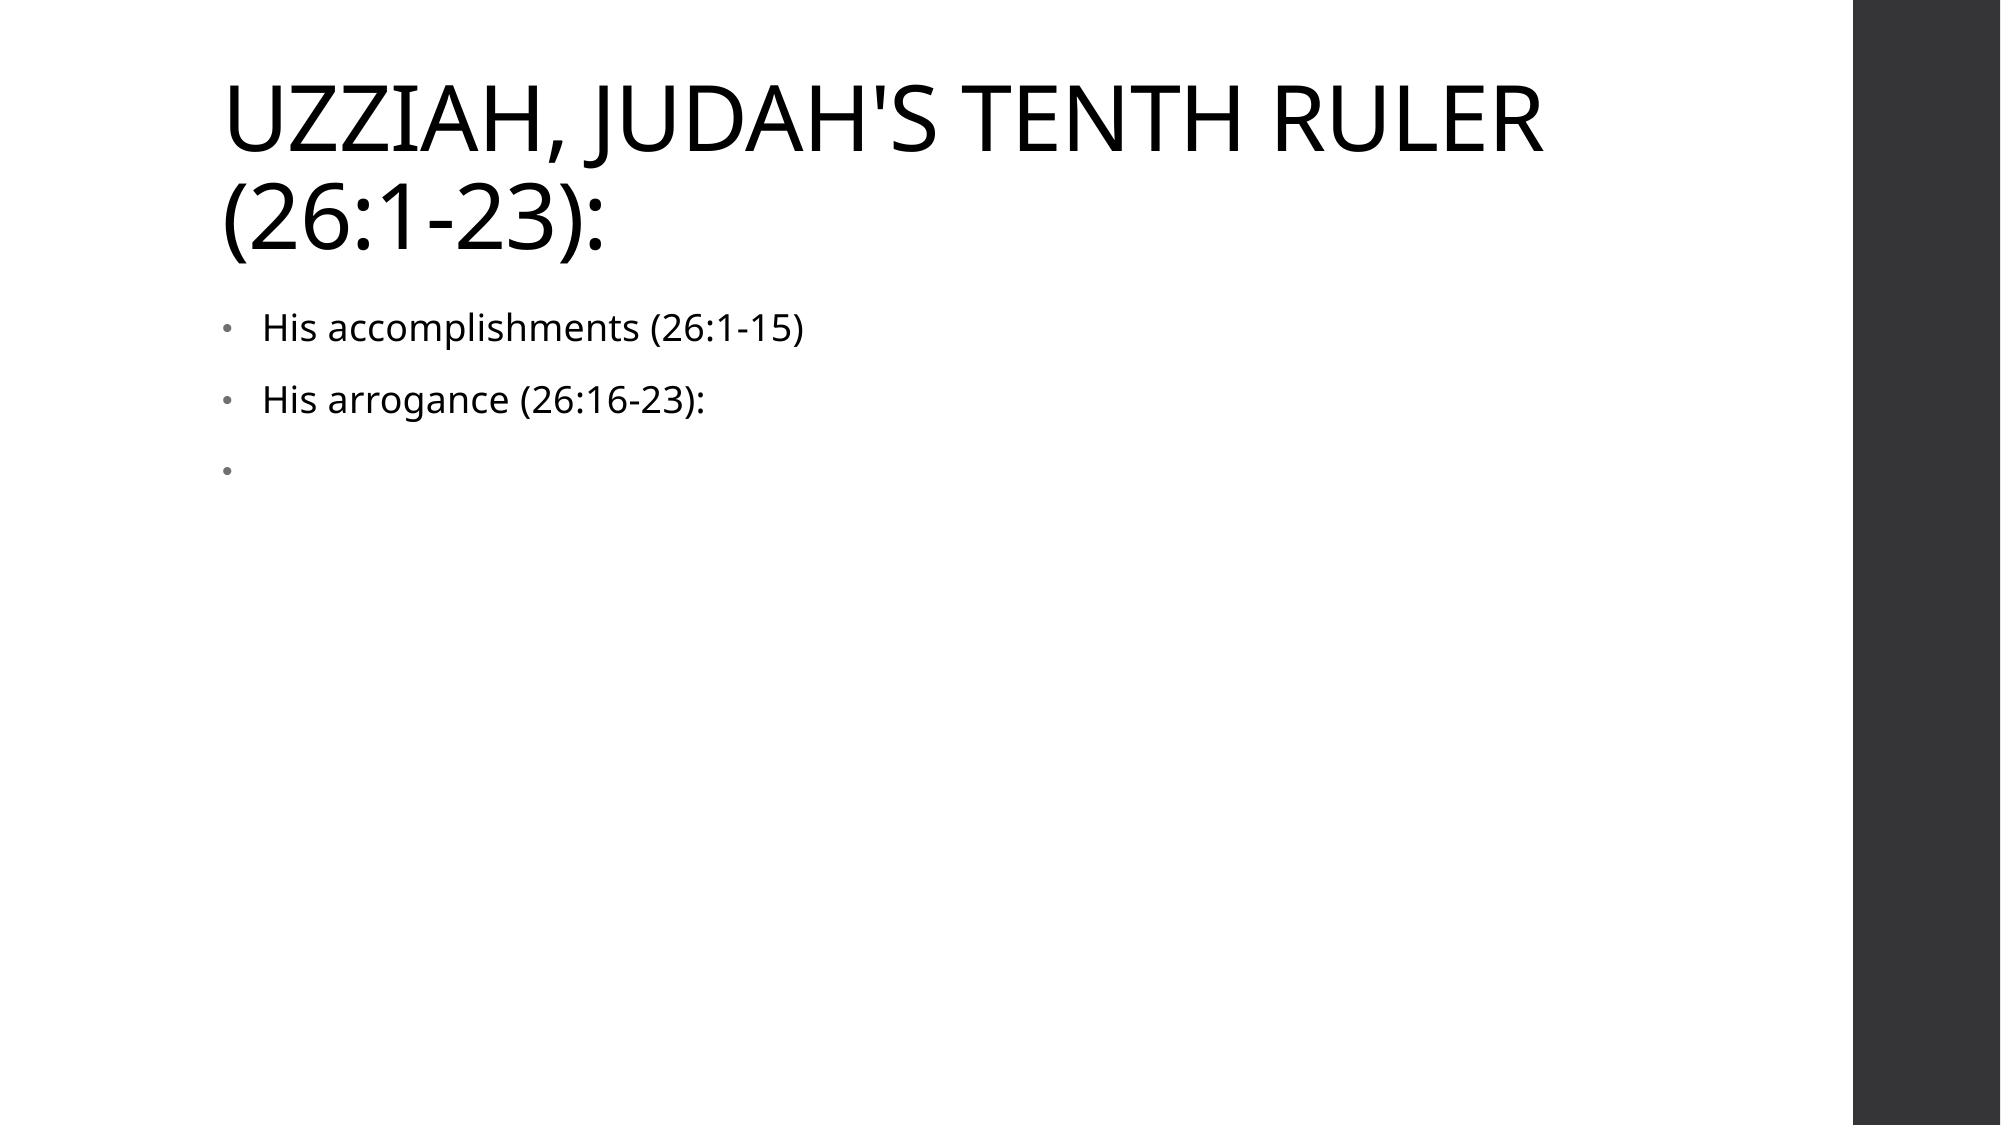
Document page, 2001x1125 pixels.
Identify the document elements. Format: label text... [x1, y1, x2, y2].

list His accomplishments (26:1-15) His arrogance (26:16-23): [206, 299, 1617, 1014]
title UZZIAH, JUDAH'S TENTH RULER (26:1-23): [206, 60, 1797, 278]
